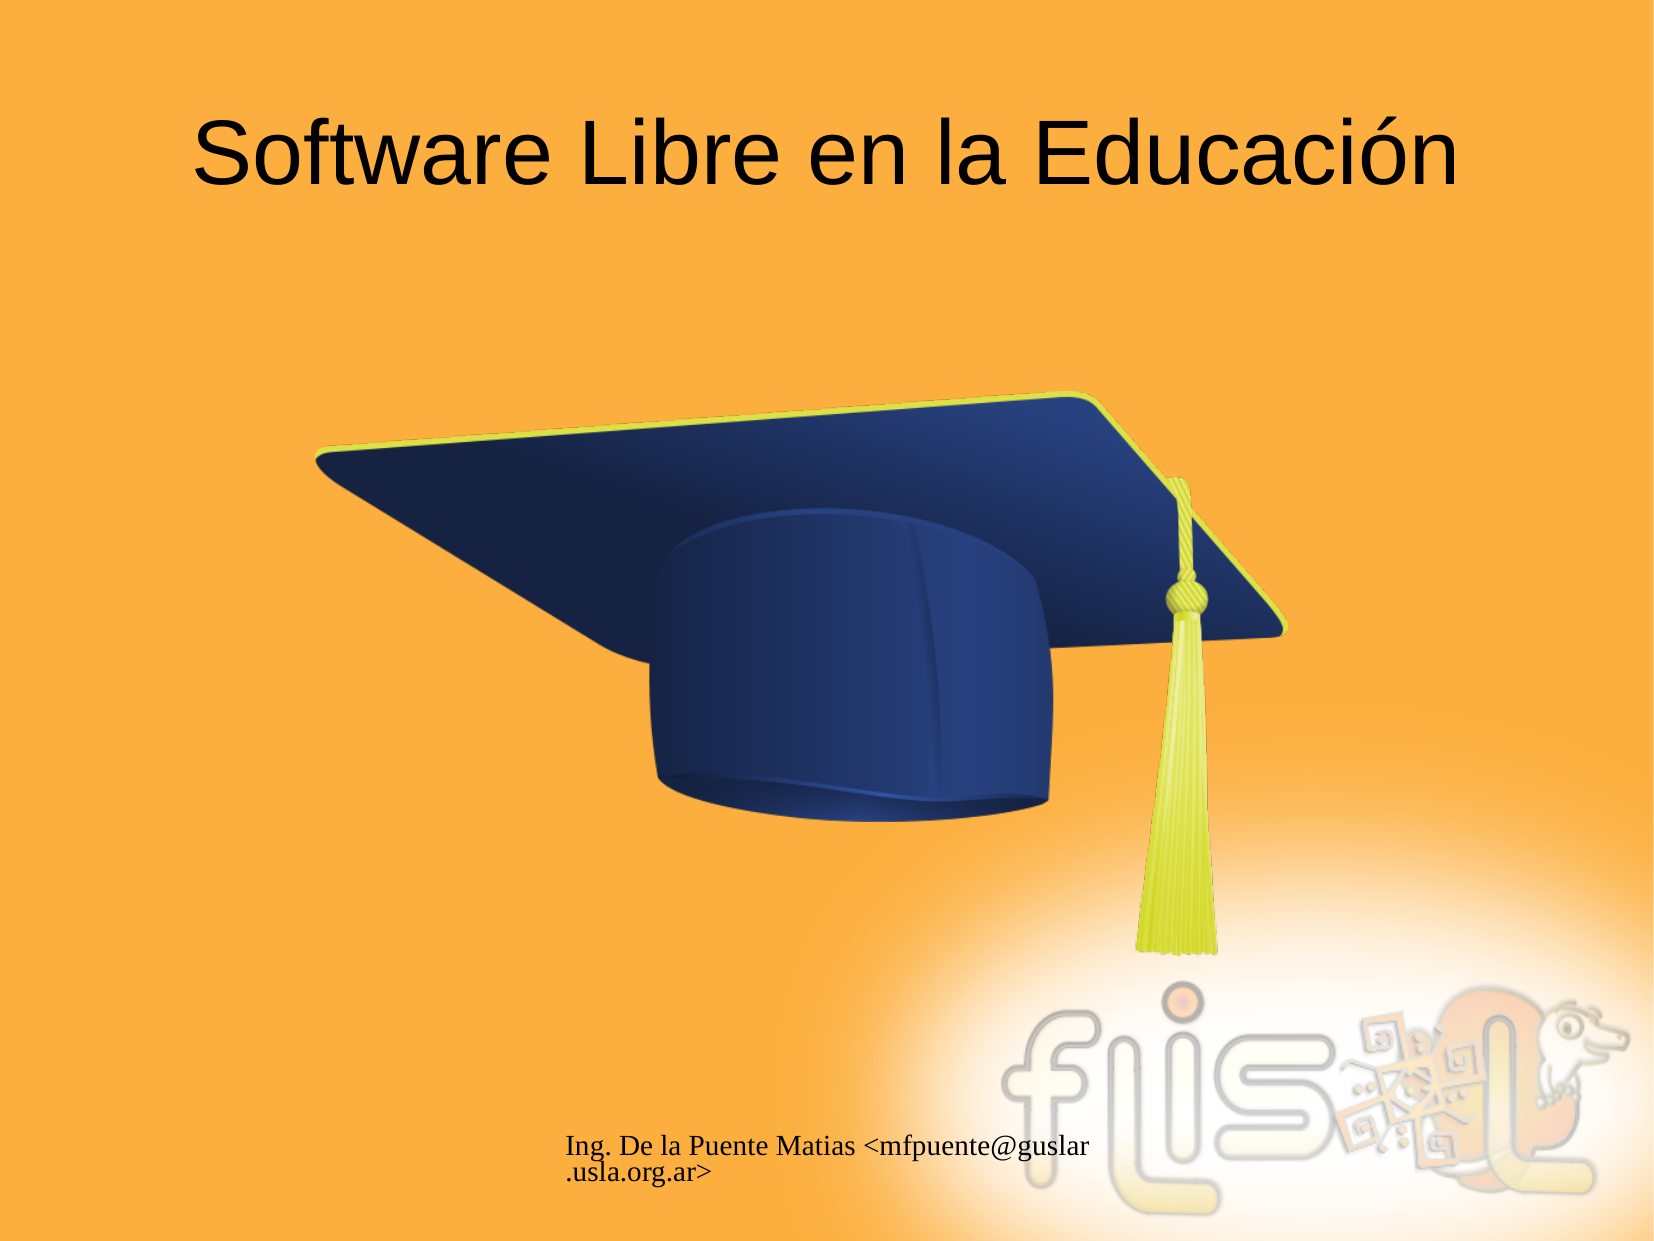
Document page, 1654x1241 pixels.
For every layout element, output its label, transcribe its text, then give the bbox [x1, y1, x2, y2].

picture [0, 0, 1654, 1241]
title Software Libre en la Educación [82, 56, 1571, 250]
